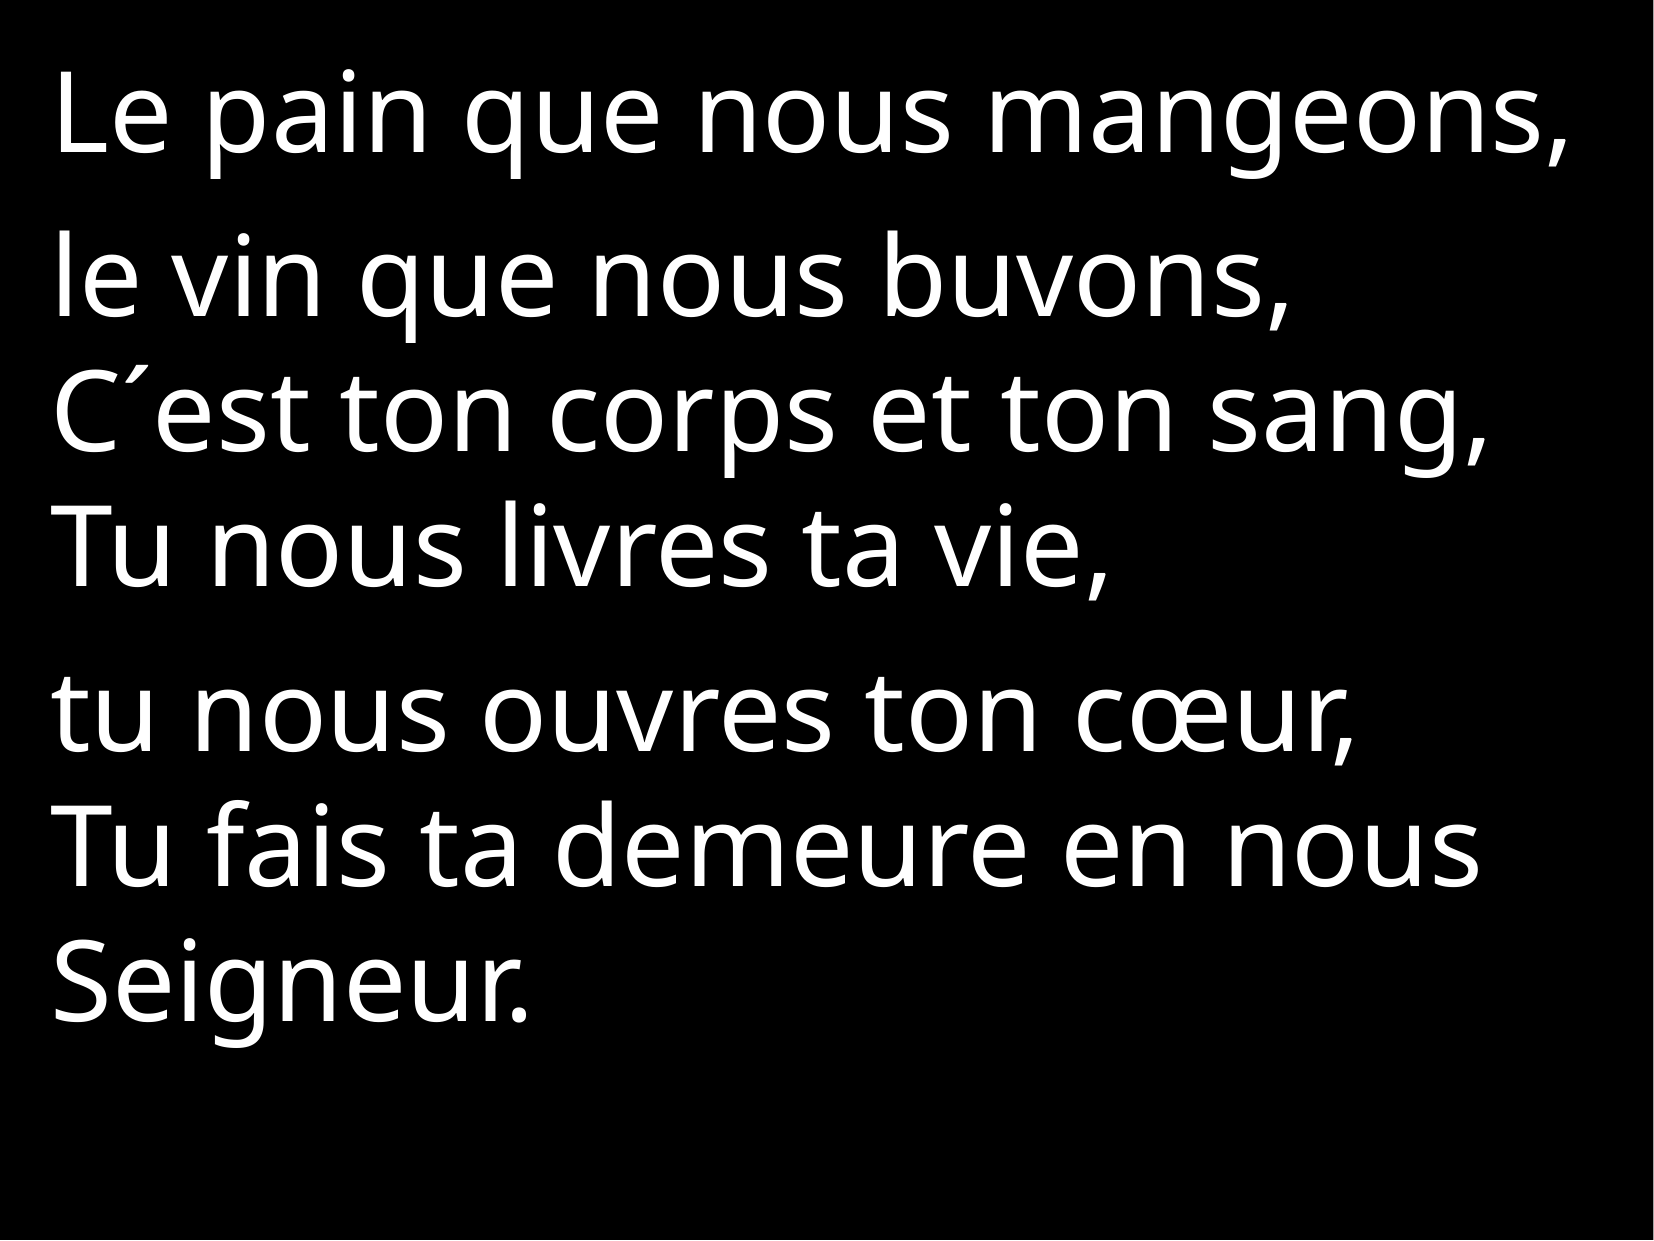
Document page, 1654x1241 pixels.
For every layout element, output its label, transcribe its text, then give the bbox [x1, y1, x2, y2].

list Le pain que nous mangeons, le vin que nous buvons, C´est ton corps et ton sang, Tu nous livres ta vie, tu nous ouvres ton cœur, Tu fais ta demeure en nous Seigneur. [35, 32, 1625, 971]
